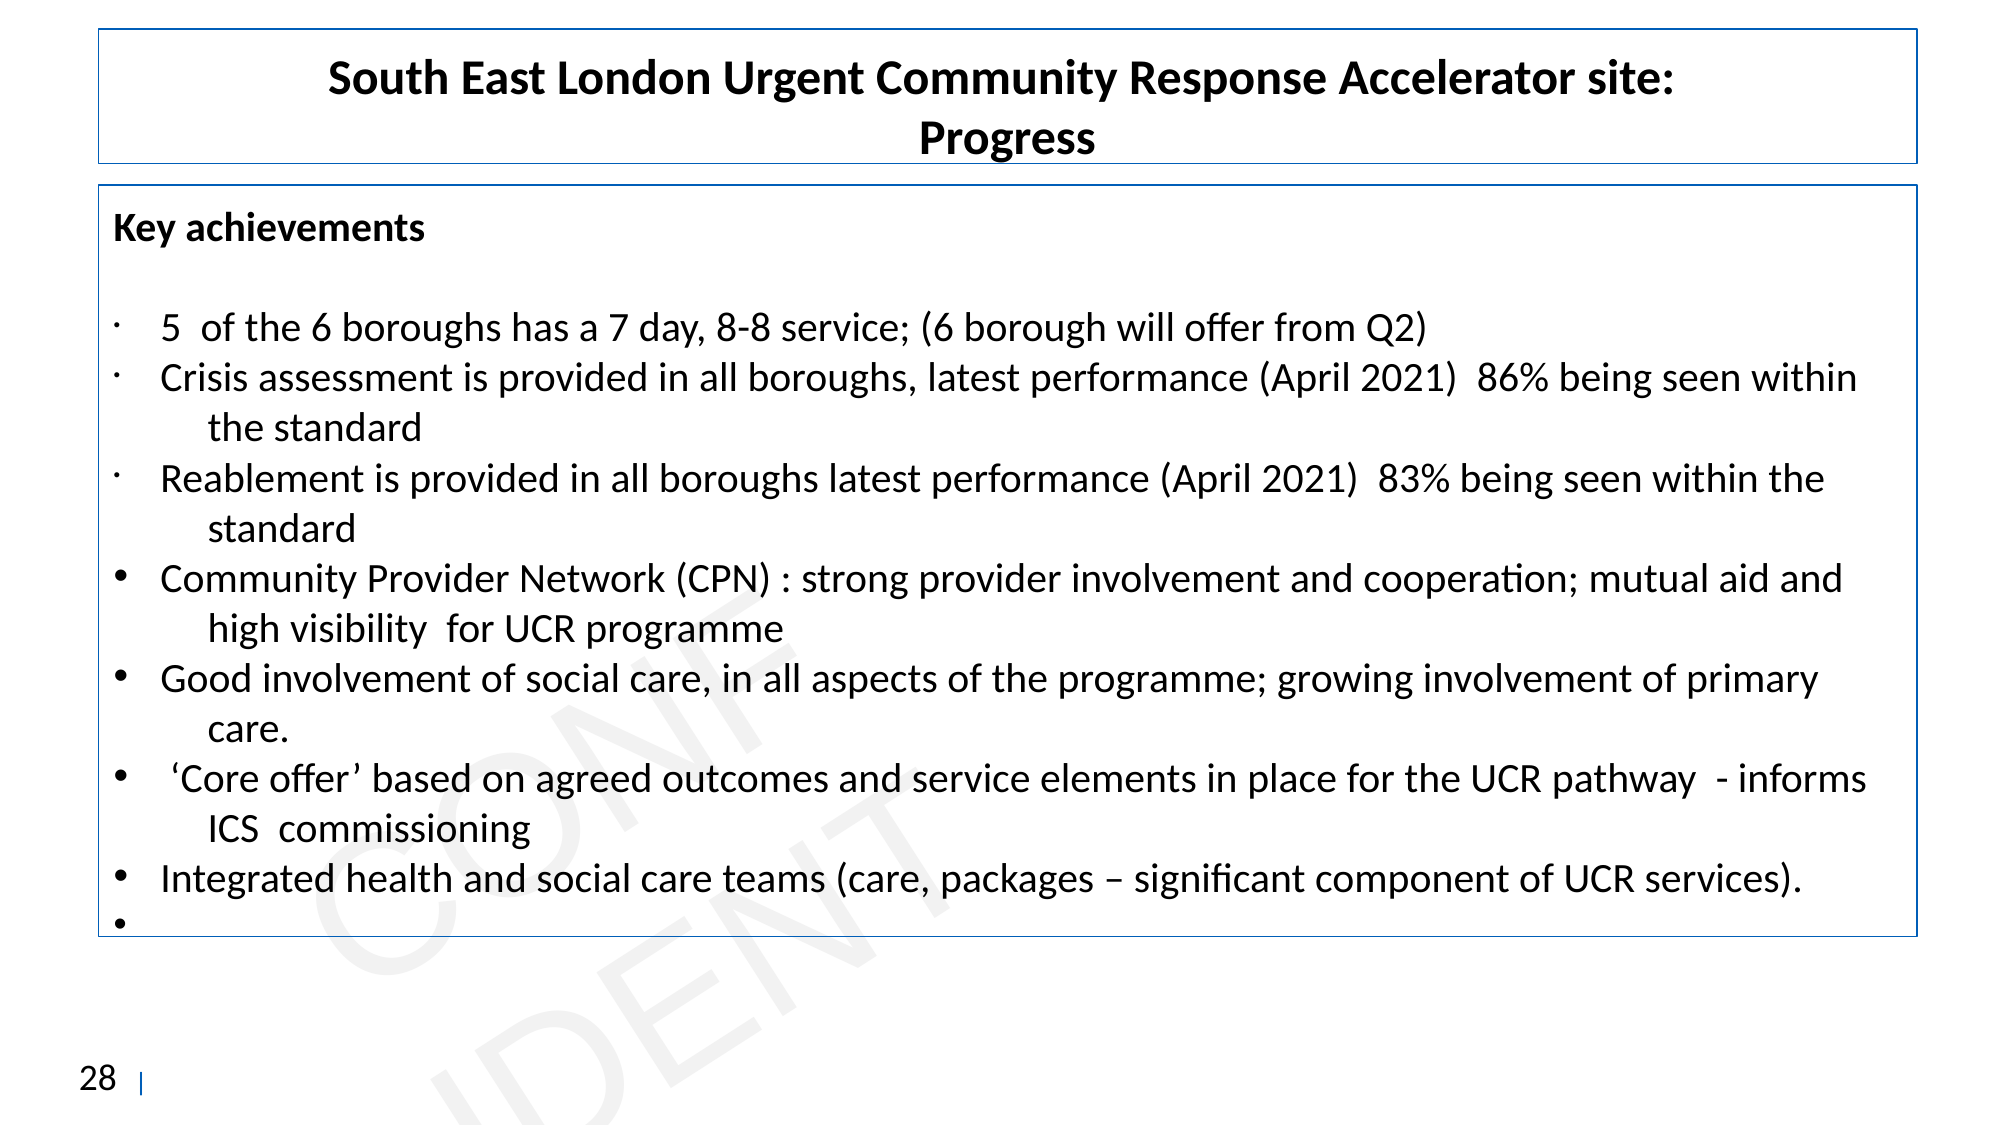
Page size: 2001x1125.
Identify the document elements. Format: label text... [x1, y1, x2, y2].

text_box South East London Urgent Community Response Accelerator site: Progress [99, 29, 1917, 163]
text_box Key achievements 5 of the 6 boroughs has a 7 day, 8-8 service; (6 borough will offer from Q2) Crisis assessment is provided in all boroughs, latest performance (April 2021) 86% being seen within the standard Reablement is provided in all boroughs latest performance (April 2021) 83% being seen within the standard Community Provider Network (CPN) : strong provider involvement and cooperation; mutual aid and high visibility for UCR programme Good involvement of social care, in all aspects of the programme; growing involvement of primary care. ‘Core offer’ based on agreed outcomes and service elements in place for the UCR pathway - informs ICS commissioning Integrated health and social care teams (care, packages – significant component of UCR services). [99, 185, 1917, 937]
